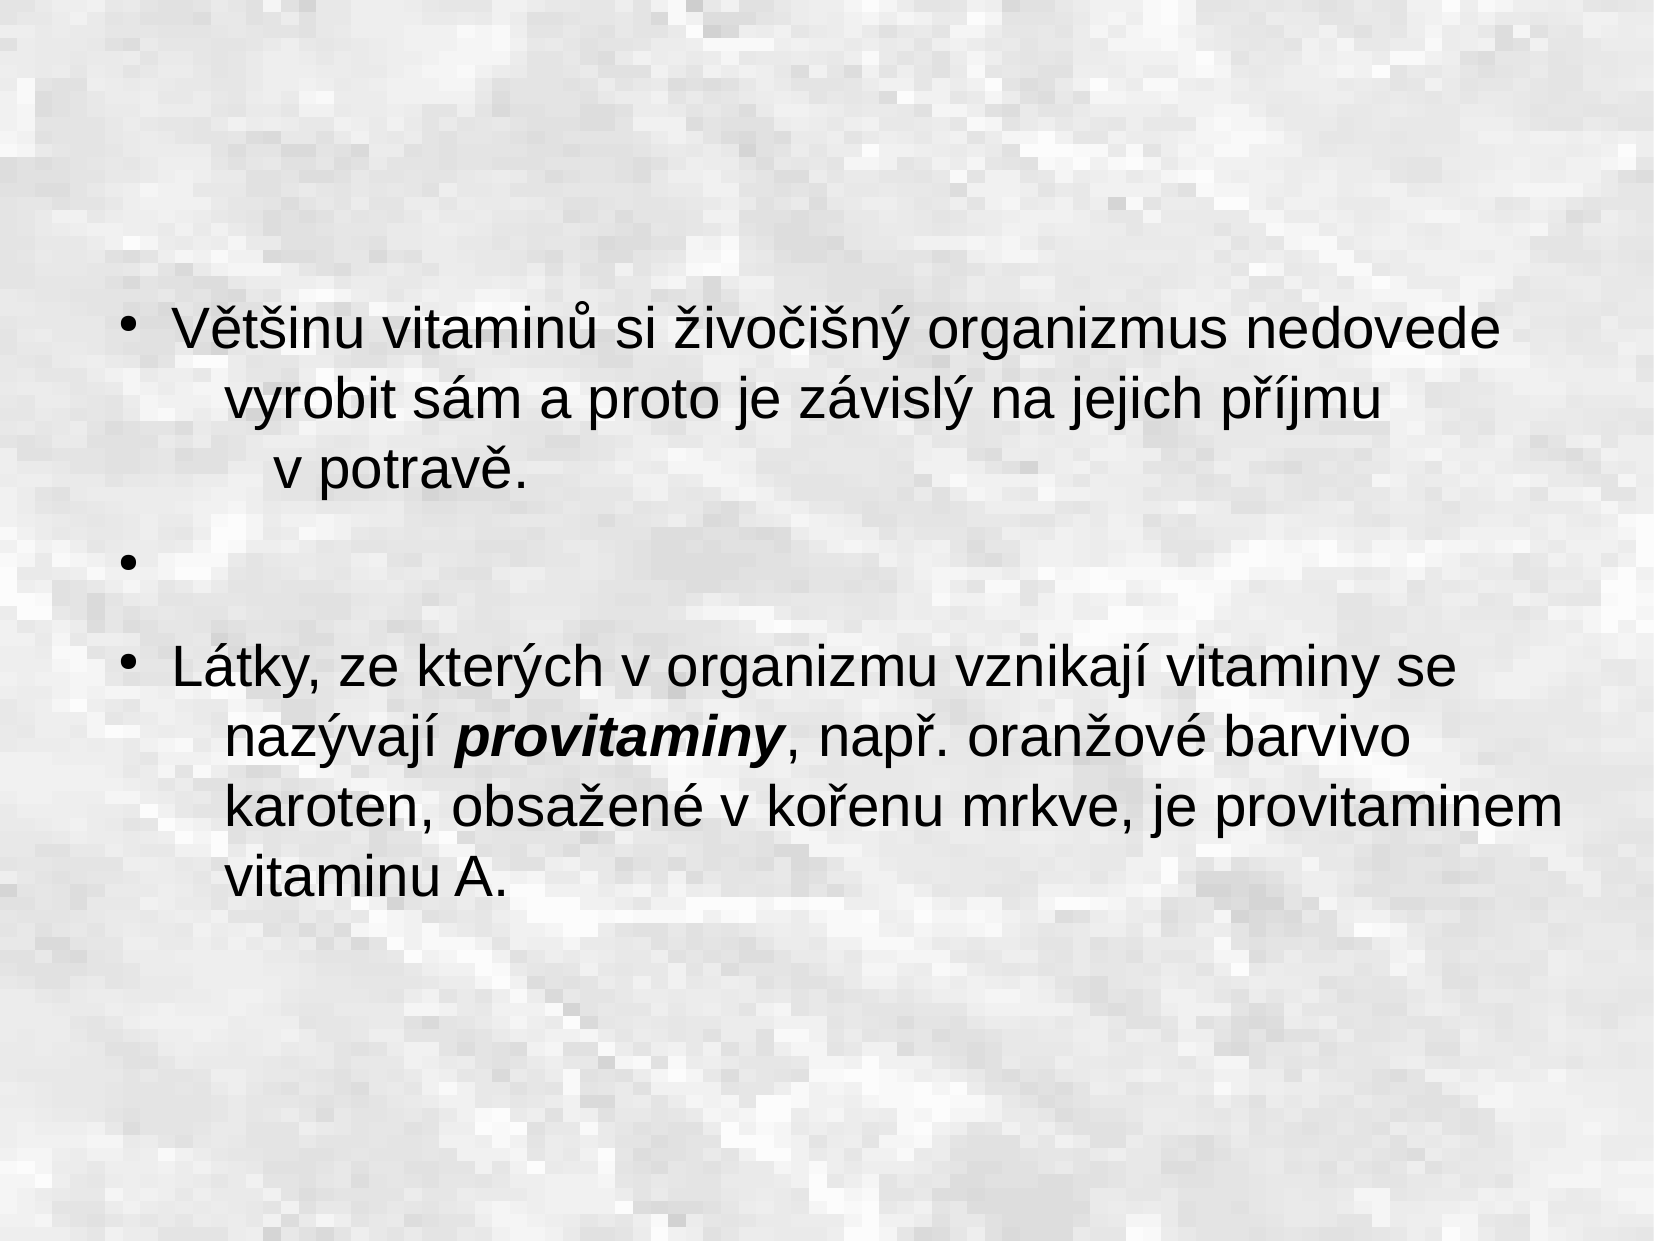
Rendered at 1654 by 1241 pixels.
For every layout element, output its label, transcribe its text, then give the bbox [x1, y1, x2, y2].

list Většinu vitaminů si živočišný organizmus nedovede vyrobit sám a proto je závislý na jejich příjmu v potravě. Látky, ze kterých v organizmu vznikají vitaminy se nazývají provitaminy, např. oranžové barvivo karoten, obsažené v kořenu mrkve, je provitaminem vitaminu A. [82, 290, 1571, 1109]
